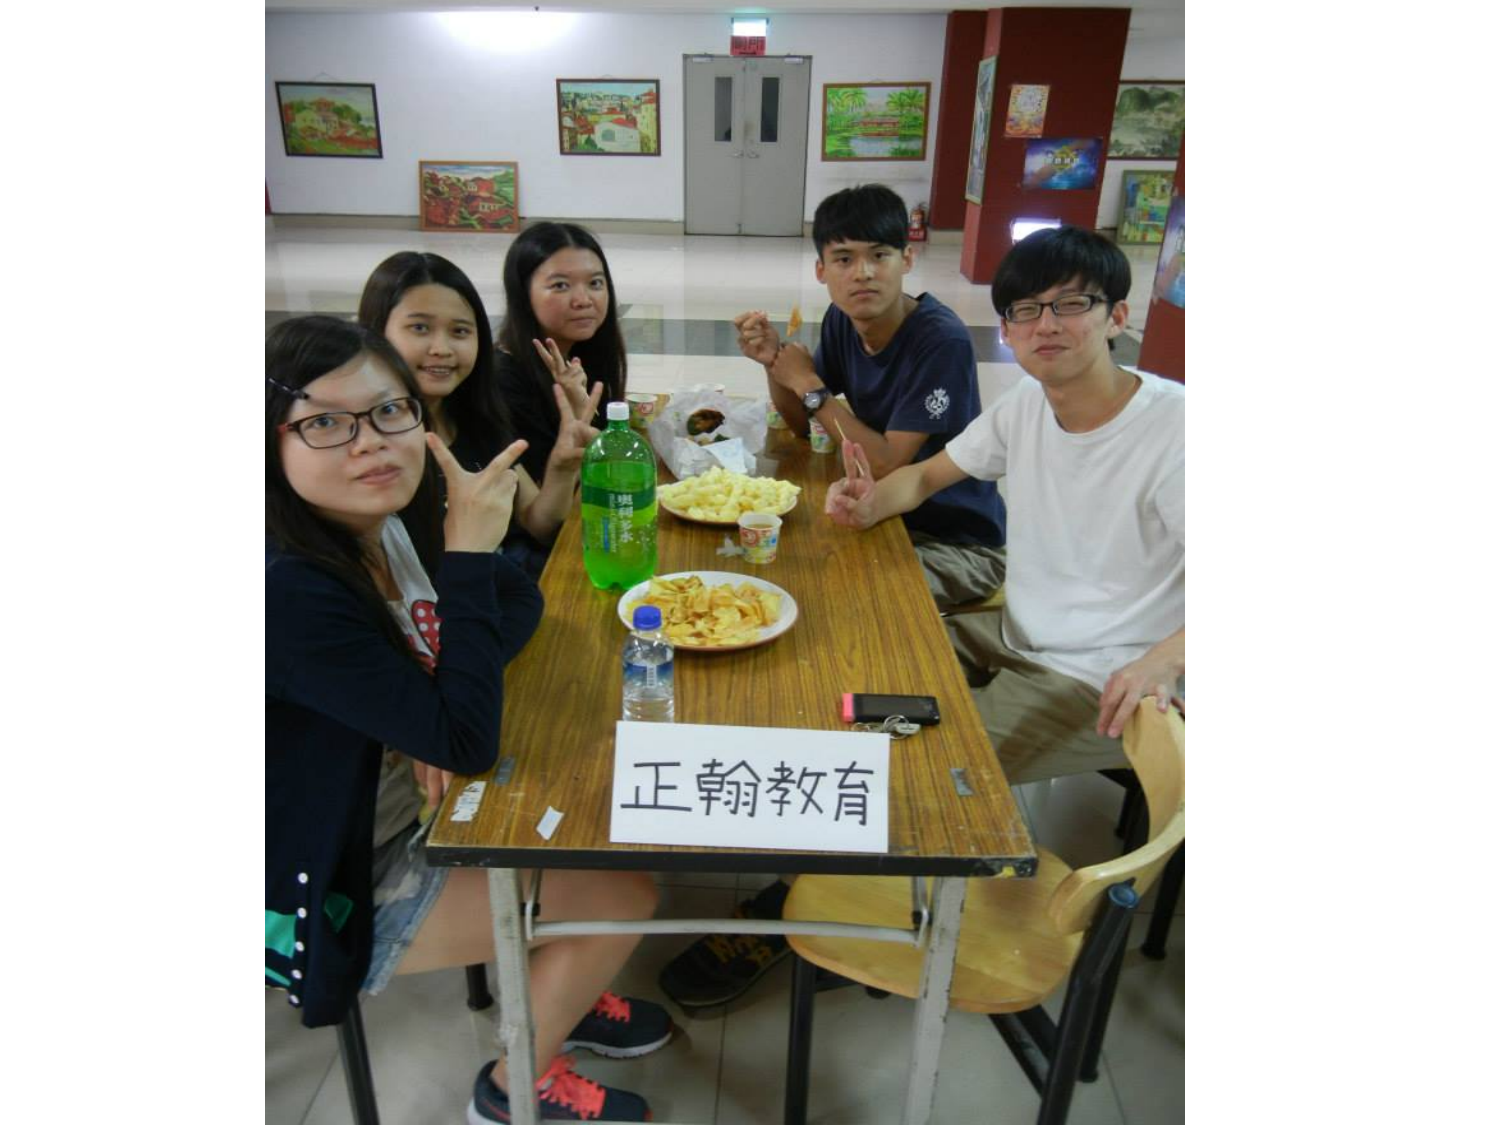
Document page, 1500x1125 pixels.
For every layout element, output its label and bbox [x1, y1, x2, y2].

picture [265, 0, 1185, 1125]
